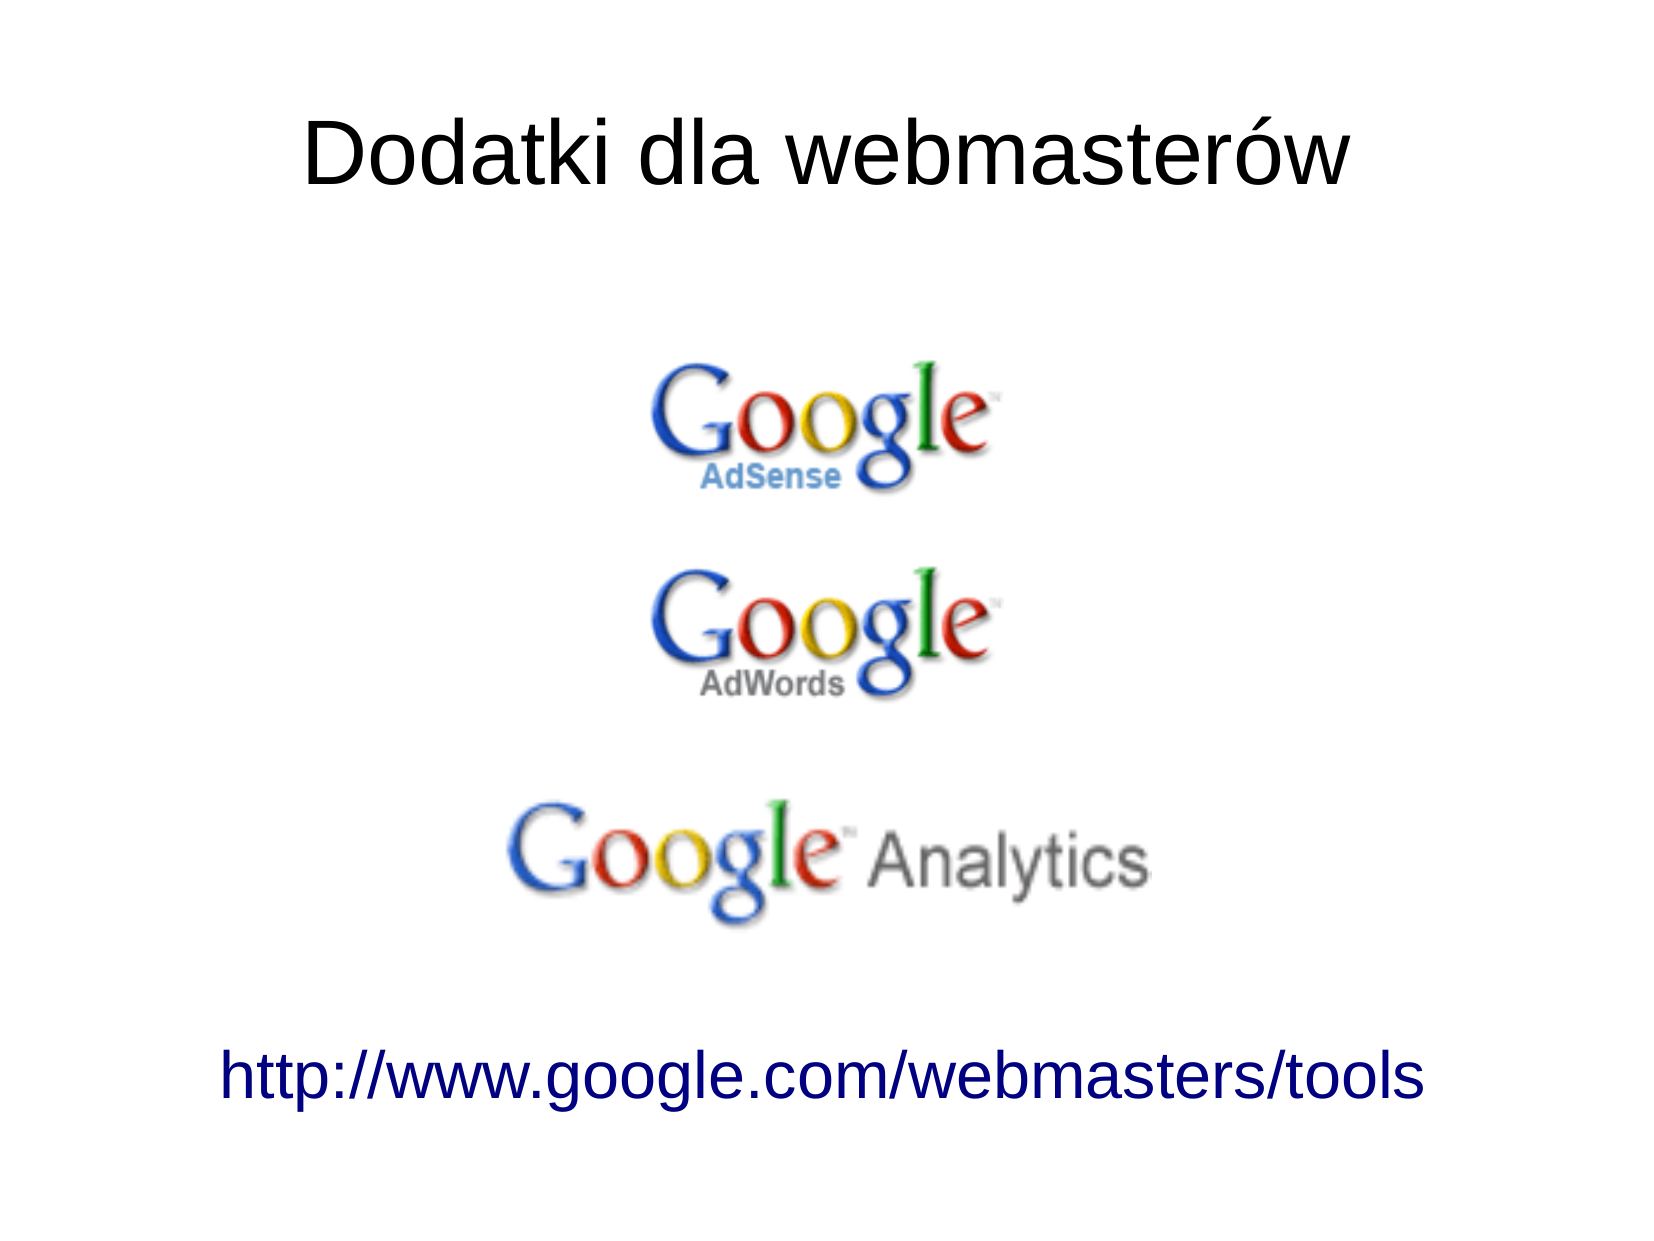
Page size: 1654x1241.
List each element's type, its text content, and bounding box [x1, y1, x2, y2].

picture [501, 767, 1152, 945]
subtitle http://www.google.com/webmasters/tools [165, 1028, 1447, 1123]
picture [649, 354, 1003, 502]
picture [649, 560, 1004, 709]
title Dodatki dla webmasterów [82, 49, 1571, 257]
